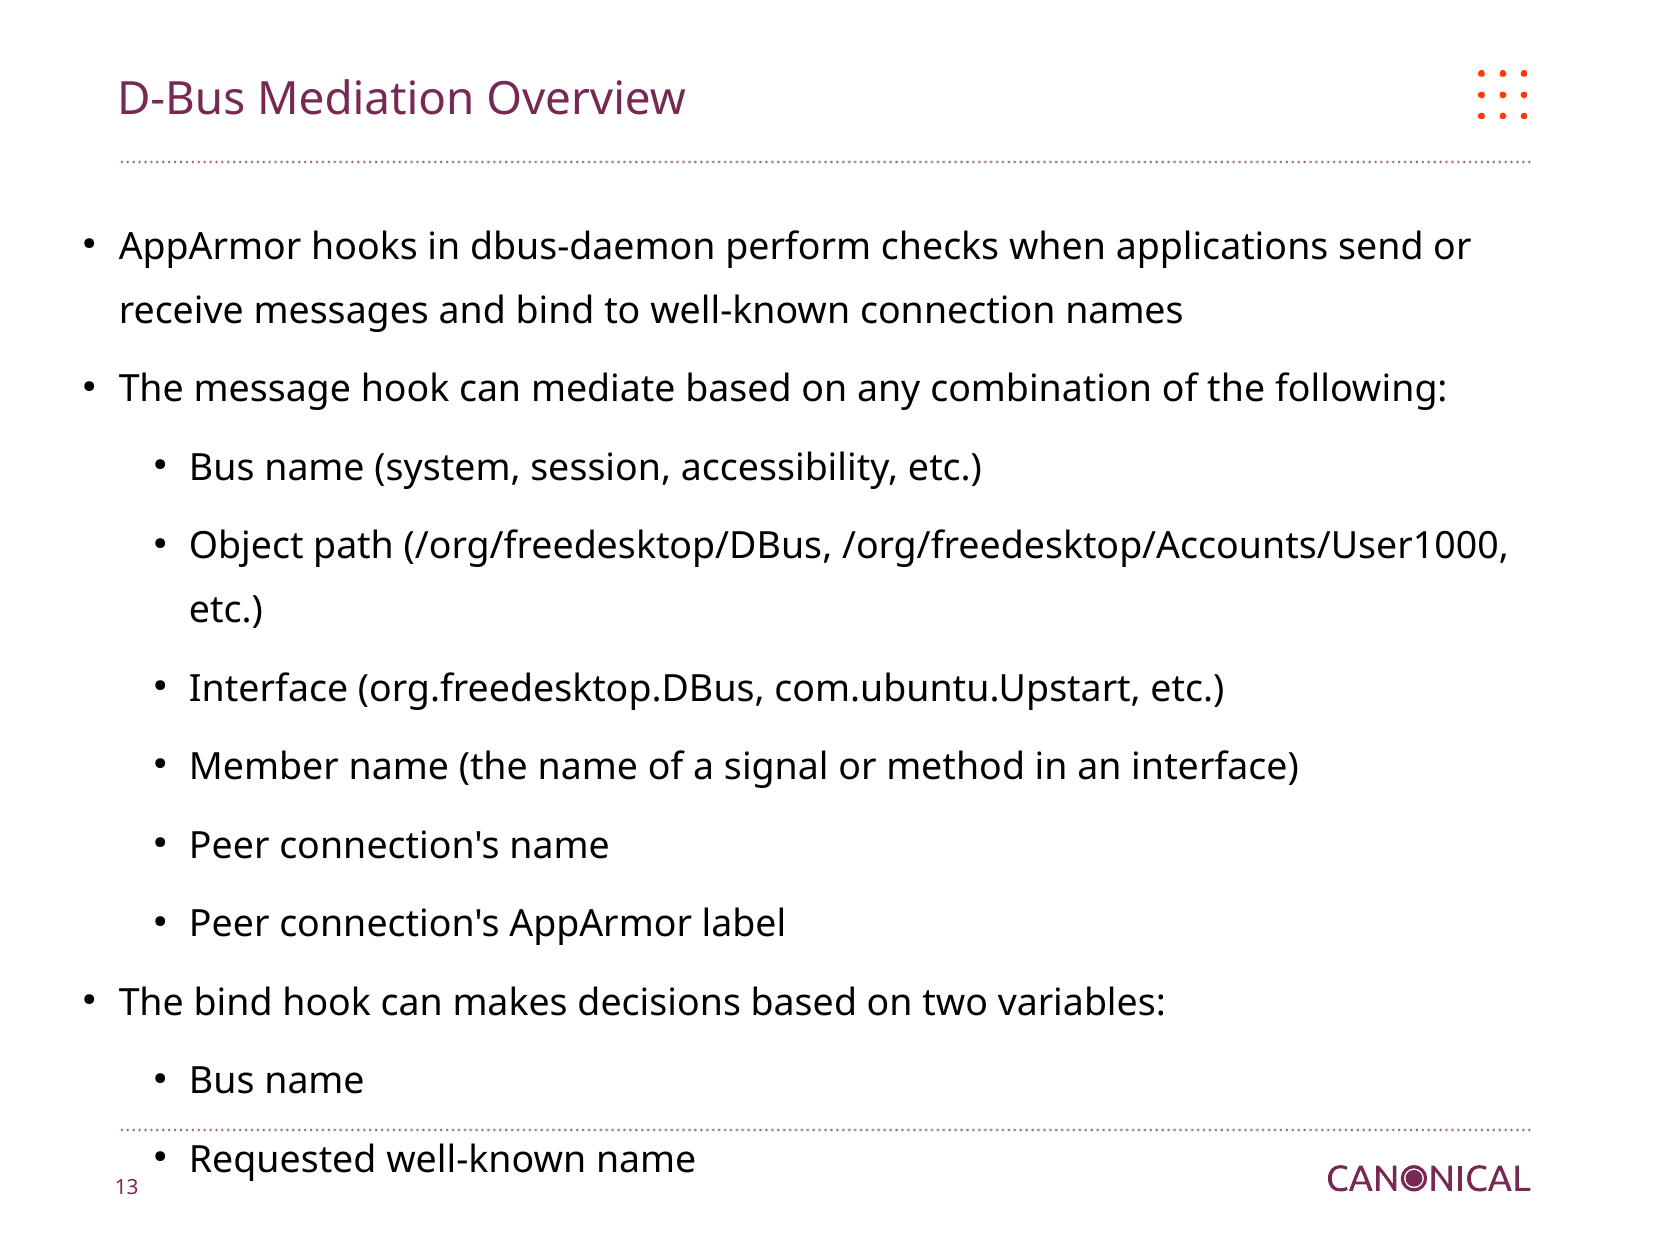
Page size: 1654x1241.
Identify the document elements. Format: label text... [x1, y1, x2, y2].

picture [1478, 70, 1527, 119]
title D-Bus Mediation Overview [117, 71, 1447, 123]
picture [111, 1127, 1533, 1134]
list AppArmor hooks in dbus-daemon perform checks when applications send or receive messages and bind to well-known connection names The message hook can mediate based on any combination of the following: Bus name (system, session, accessibility, etc.) Object path (/org/freedesktop/DBus, /org/freedesktop/Accounts/User1000, etc.) Interface (org.freedesktop.DBus, com.ubuntu.Upstart, etc.) Member name (the name of a signal or method in an interface) Peer connection's name Peer connection's AppArmor label The bind hook can makes decisions based on two variables: Bus name Requested well-known name [82, 206, 1571, 979]
picture [111, 159, 1533, 166]
